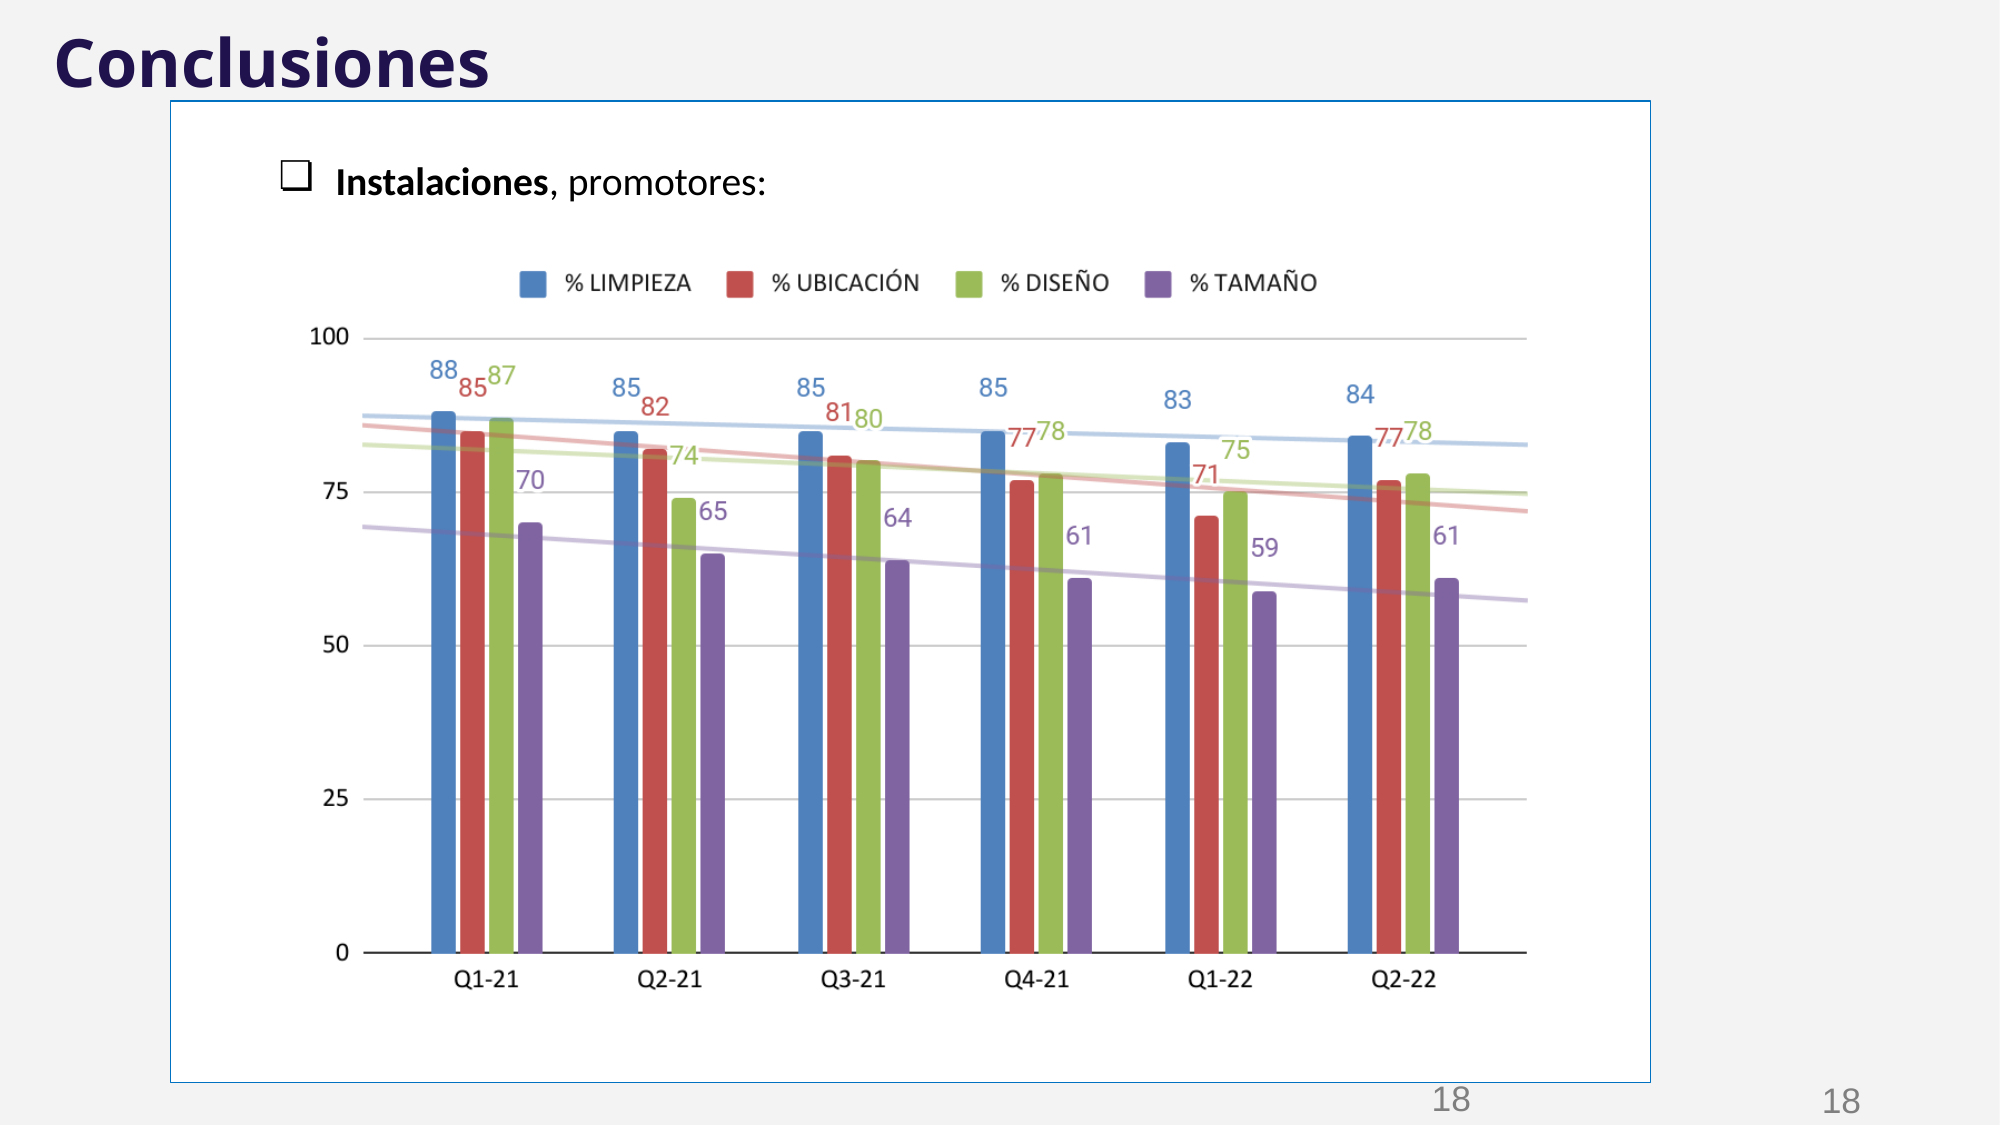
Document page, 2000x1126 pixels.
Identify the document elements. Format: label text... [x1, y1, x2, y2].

text_box <number> [1413, 1067, 1881, 1126]
picture [269, 231, 1568, 1034]
text_box Instalaciones, promotores: [170, 100, 1651, 1083]
text_box Conclusiones [53, 0, 1946, 124]
